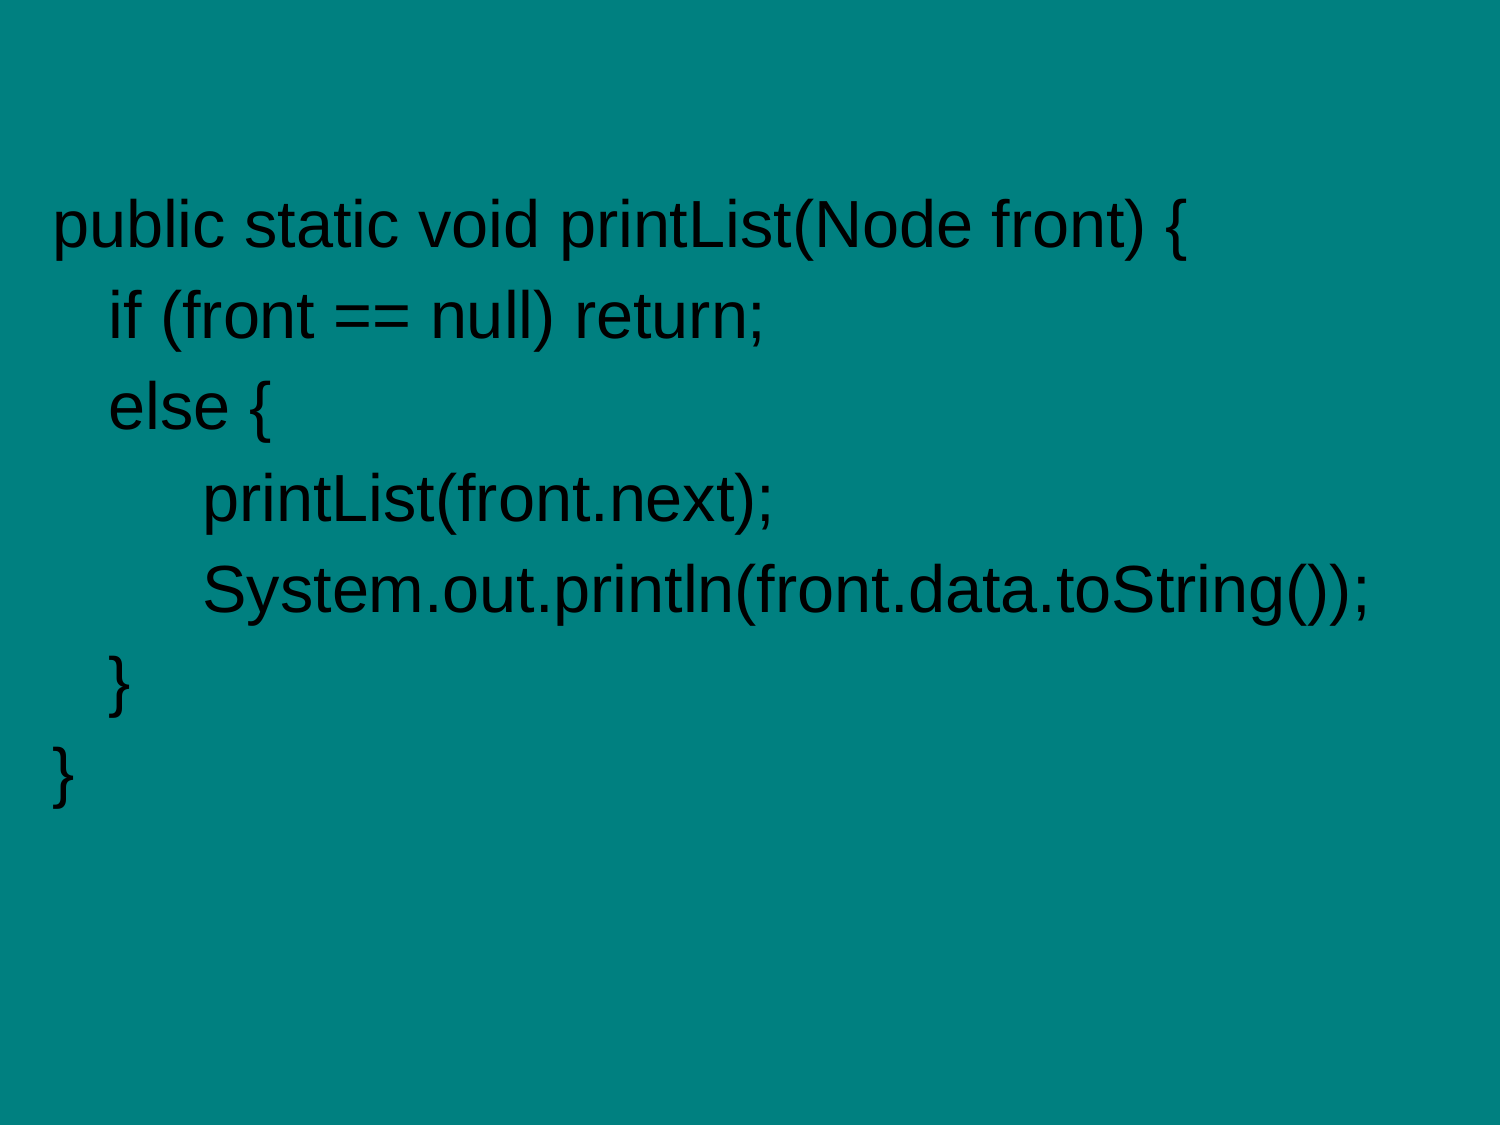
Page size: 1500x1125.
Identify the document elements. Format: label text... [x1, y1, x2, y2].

list public static void printList(Node front) { if (front == null) return; else { printList(front.next); System.out.println(front.data.toString()); } } [37, 87, 1450, 1000]
